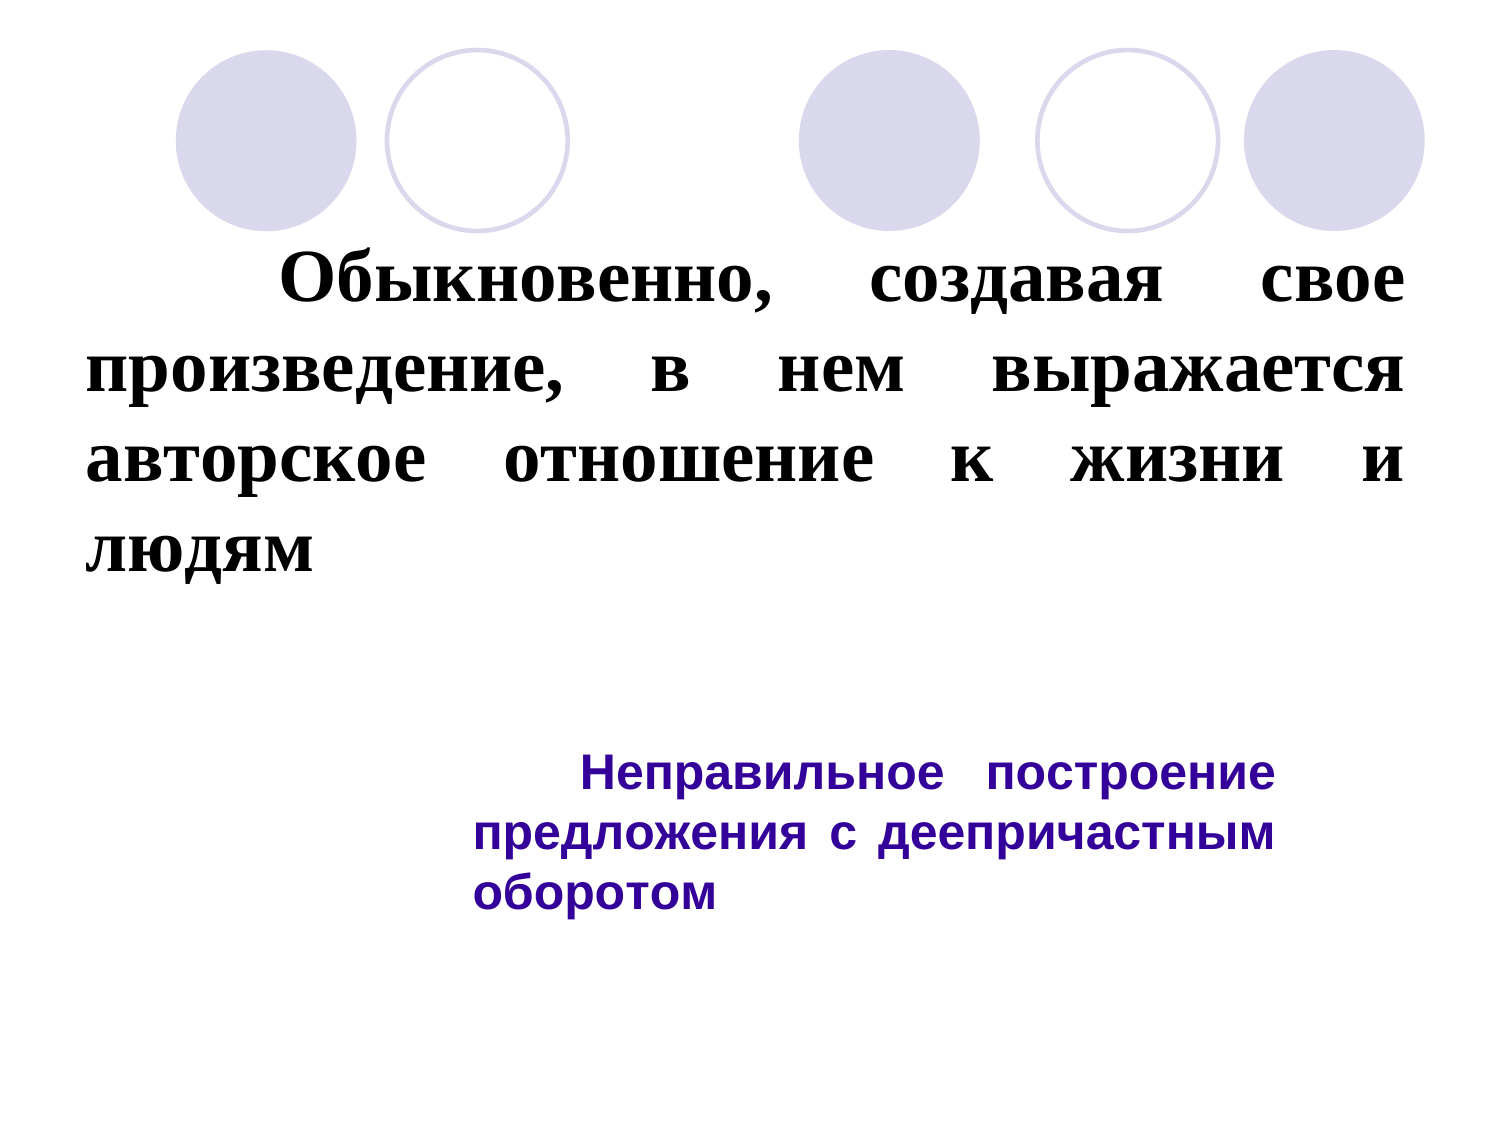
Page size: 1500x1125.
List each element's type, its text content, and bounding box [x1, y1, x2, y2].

title Обыкновенно, создавая свое произведение, в нем выражается авторское отношение к жизни и людям [70, 342, 1421, 531]
list Неправильное построение предложения с деепричастным оборотом [401, 732, 1418, 872]
